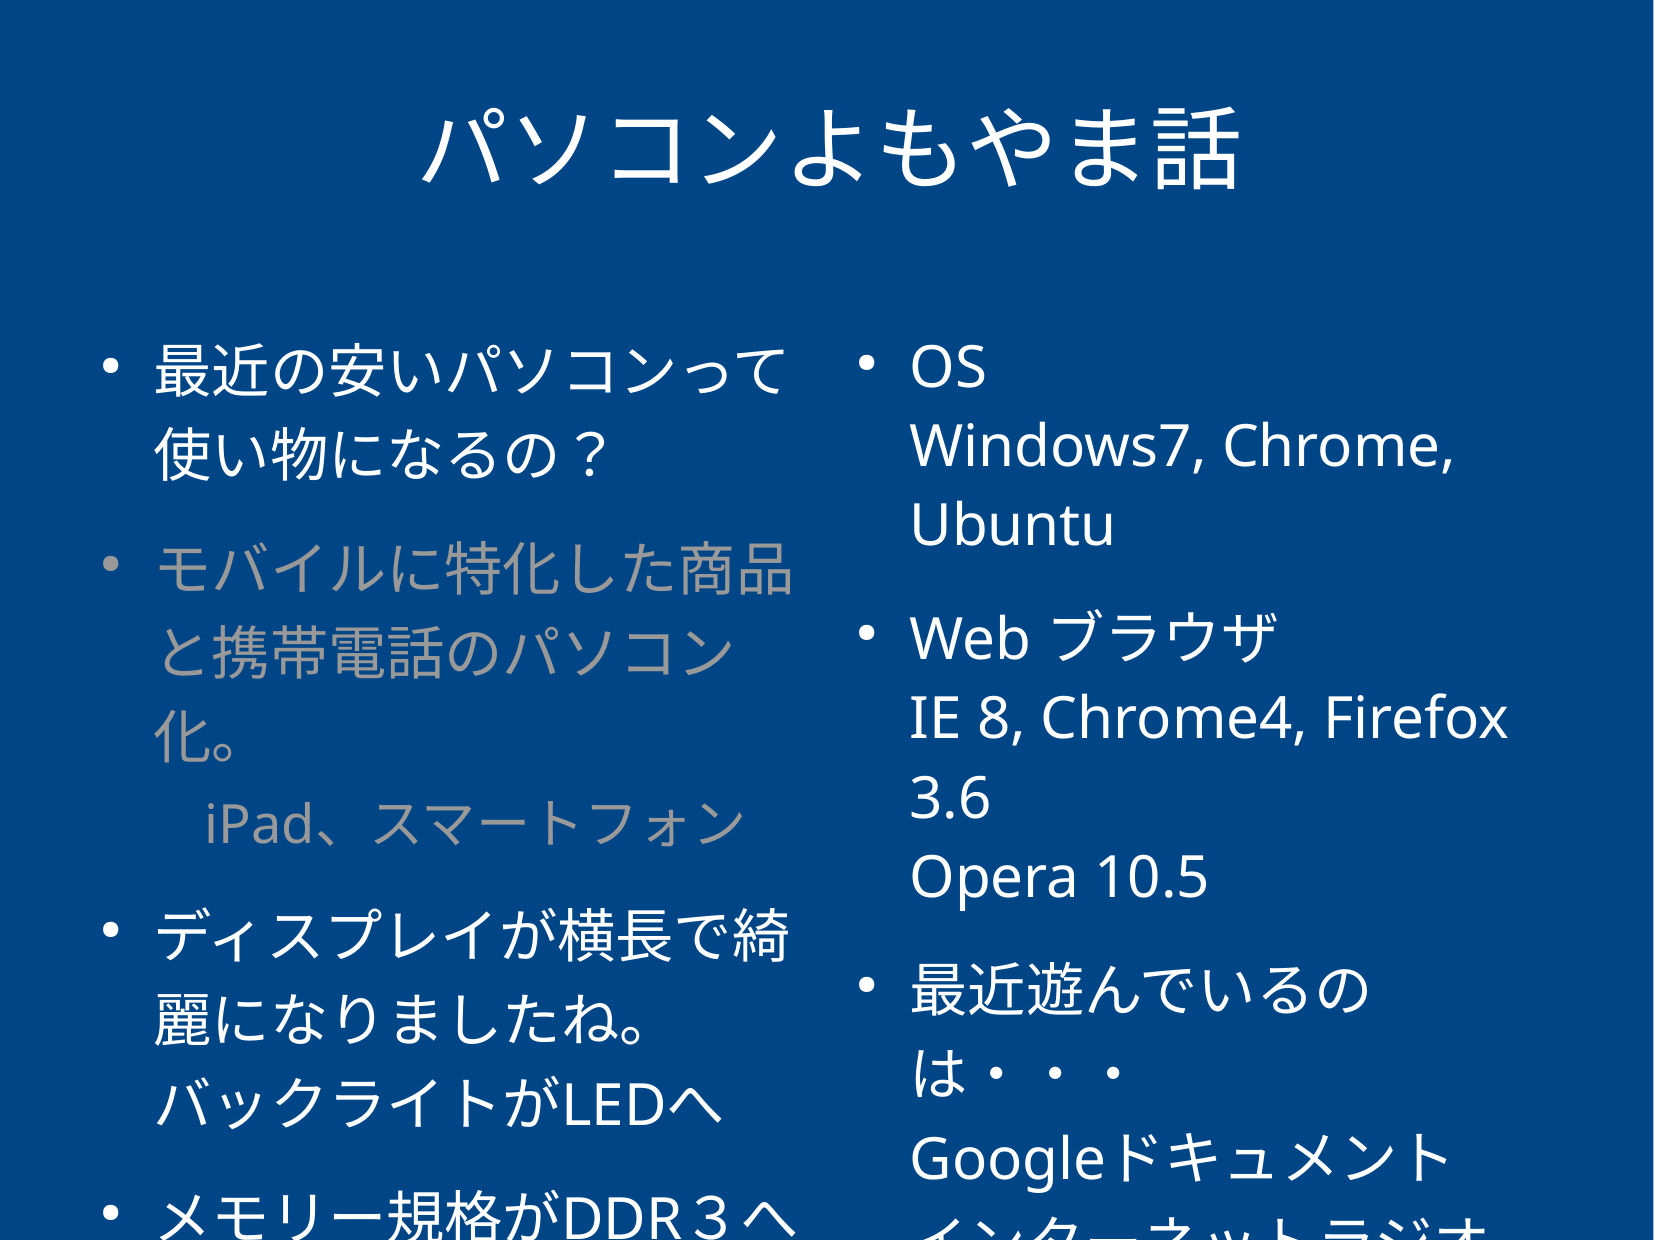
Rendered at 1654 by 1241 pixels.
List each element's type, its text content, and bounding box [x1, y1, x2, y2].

list 最近の安いパソコンって 使い物になるの？ モバイルに特化した商品と携帯電話のパソコン化。 iPad、スマートフォン ディスプレイが横長で綺麗になりましたね。 バックライトがLEDへ メモリー規格がDDR３へ USBの規格が新しくなったのですね。 [82, 324, 809, 1109]
list OS Windows7, Chrome, Ubuntu Web ブラウザ IE 8, Chrome4, Firefox 3.6 Opera 10.5 最近遊んでいるのは・・・ Googleドキュメント インターネットラジオ PDFリーダー： PDF-XChange Viewer 無料データー保存庫： Microsoft/SkyDrive [838, 324, 1595, 1144]
title パソコンよもやま話 [88, 29, 1571, 257]
